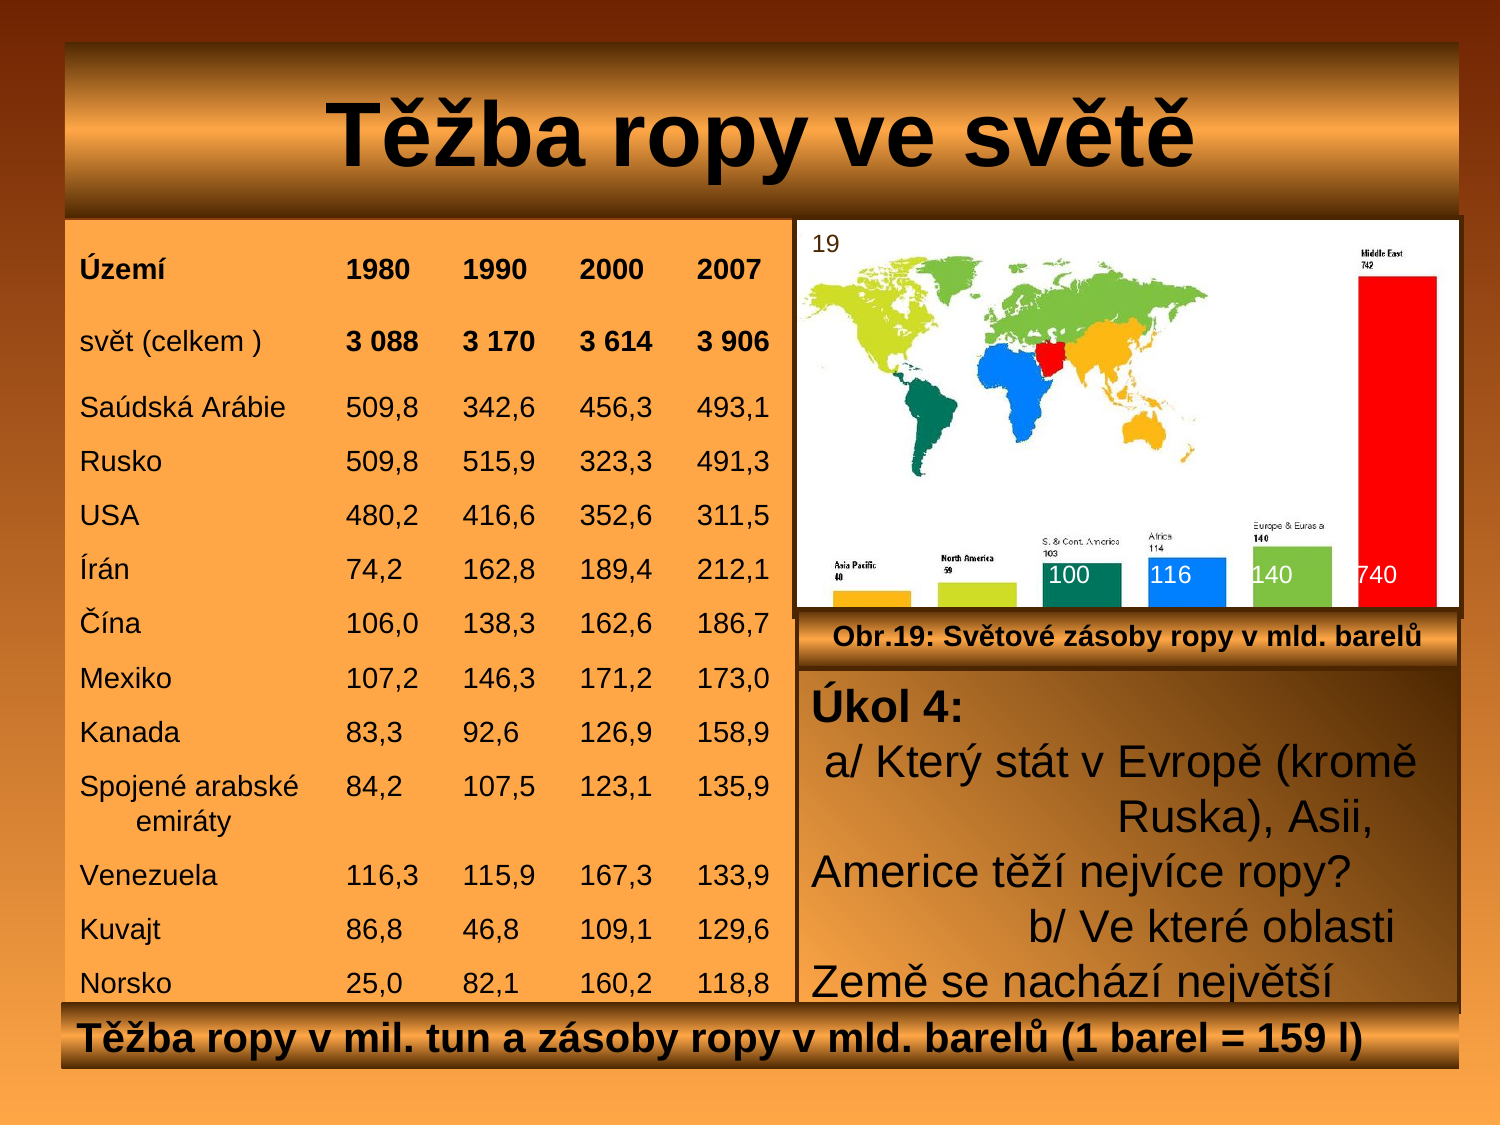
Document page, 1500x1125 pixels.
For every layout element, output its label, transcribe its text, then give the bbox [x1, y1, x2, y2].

table_header 1980 [331, 220, 448, 315]
table_cell 135,9 [682, 760, 797, 849]
table_cell 416,6 [448, 489, 565, 543]
table_header 2007 [682, 220, 792, 315]
table_cell 133,9 [682, 849, 797, 903]
table_cell 352,6 [565, 489, 682, 543]
table_cell 509,8 [331, 381, 448, 435]
table_cell 456,3 [565, 381, 682, 435]
table_cell 311,5 [682, 489, 792, 543]
table_cell 323,3 [565, 435, 682, 489]
table_cell 3 170 [448, 315, 565, 381]
table_cell 86,8 [331, 903, 448, 957]
text_box 140 [1222, 550, 1309, 597]
table_cell Kuvajt [65, 903, 331, 957]
table_cell Mexiko [65, 651, 331, 706]
table_cell 480,2 [331, 489, 448, 543]
table_cell 46,8 [448, 903, 565, 957]
table_cell 171,2 [565, 651, 682, 706]
picture [797, 220, 1459, 609]
table_cell 74,2 [331, 543, 448, 597]
table_cell 84,2 [331, 760, 448, 849]
table_cell Venezuela [65, 849, 331, 903]
table_cell 115,9 [448, 849, 565, 903]
table_cell 493,1 [682, 381, 792, 435]
table_cell Kanada [65, 706, 331, 760]
table_cell 491,3 [682, 435, 792, 489]
table_cell 107,5 [448, 760, 565, 849]
table_cell 83,3 [331, 706, 448, 760]
table_cell 106,0 [331, 597, 448, 651]
table_cell 189,4 [565, 543, 682, 597]
table_cell Rusko [65, 435, 331, 489]
table_cell 116,3 [331, 849, 448, 903]
table_cell 162,6 [565, 597, 682, 651]
text_box 116 [1128, 550, 1207, 597]
table_cell 92,6 [448, 706, 565, 760]
table_cell 173,0 [682, 651, 797, 706]
table_header 2000 [565, 220, 682, 315]
table_cell 138,3 [448, 597, 565, 651]
table_cell Írán [65, 543, 331, 597]
table_cell 126,9 [565, 706, 682, 760]
table_cell 158,9 [682, 706, 797, 760]
text_box 19 [797, 220, 855, 266]
table_cell Norsko [65, 957, 331, 1002]
text_box Obr.19: Světové zásoby ropy v mld. barelů [797, 609, 1459, 668]
table_cell 186,7 [682, 597, 797, 651]
table_cell 109,1 [565, 903, 682, 957]
text_box 740 [1340, 550, 1413, 597]
table_cell 25,0 [331, 957, 448, 1002]
text_box Úkol 4: a/ Který stát v Evropě (kromě Ruska), Asii, Americe těží nejvíce ropy? b/ Ve které oblasti Země se nachází největší zásoby ropy? [797, 668, 1459, 1002]
table_cell Spojené arabské emiráty [65, 760, 331, 849]
table_cell Saúdská Arábie [65, 381, 331, 435]
table_cell USA [65, 489, 331, 543]
table_header Území [65, 220, 331, 315]
table_cell Čína [65, 597, 331, 651]
table_cell 167,3 [565, 849, 682, 903]
table_cell 107,2 [331, 651, 448, 706]
table_header 1990 [448, 220, 565, 315]
table_cell 82,1 [448, 957, 565, 1002]
table_cell 342,6 [448, 381, 565, 435]
table_cell 129,6 [682, 903, 797, 957]
table_cell 515,9 [448, 435, 565, 489]
table_cell svět (celkem ) [65, 315, 331, 381]
table_cell 146,3 [448, 651, 565, 706]
table_cell 118,8 [682, 957, 797, 1002]
table_cell 509,8 [331, 435, 448, 489]
table_cell 160,2 [565, 957, 682, 1002]
table_cell 3 906 [682, 315, 792, 381]
table_cell 212,1 [682, 543, 792, 597]
table_cell 162,8 [448, 543, 565, 597]
text_box Těžba ropy v mil. tun a zásoby ropy v mld. barelů (1 barel = 159 l) [61, 1002, 1459, 1069]
table_cell 123,1 [565, 760, 682, 849]
table_cell 3 088 [331, 315, 448, 381]
text_box 100 [1033, 550, 1106, 597]
table_cell 3 614 [565, 315, 682, 381]
title Těžba ropy ve světě [64, 42, 1459, 218]
